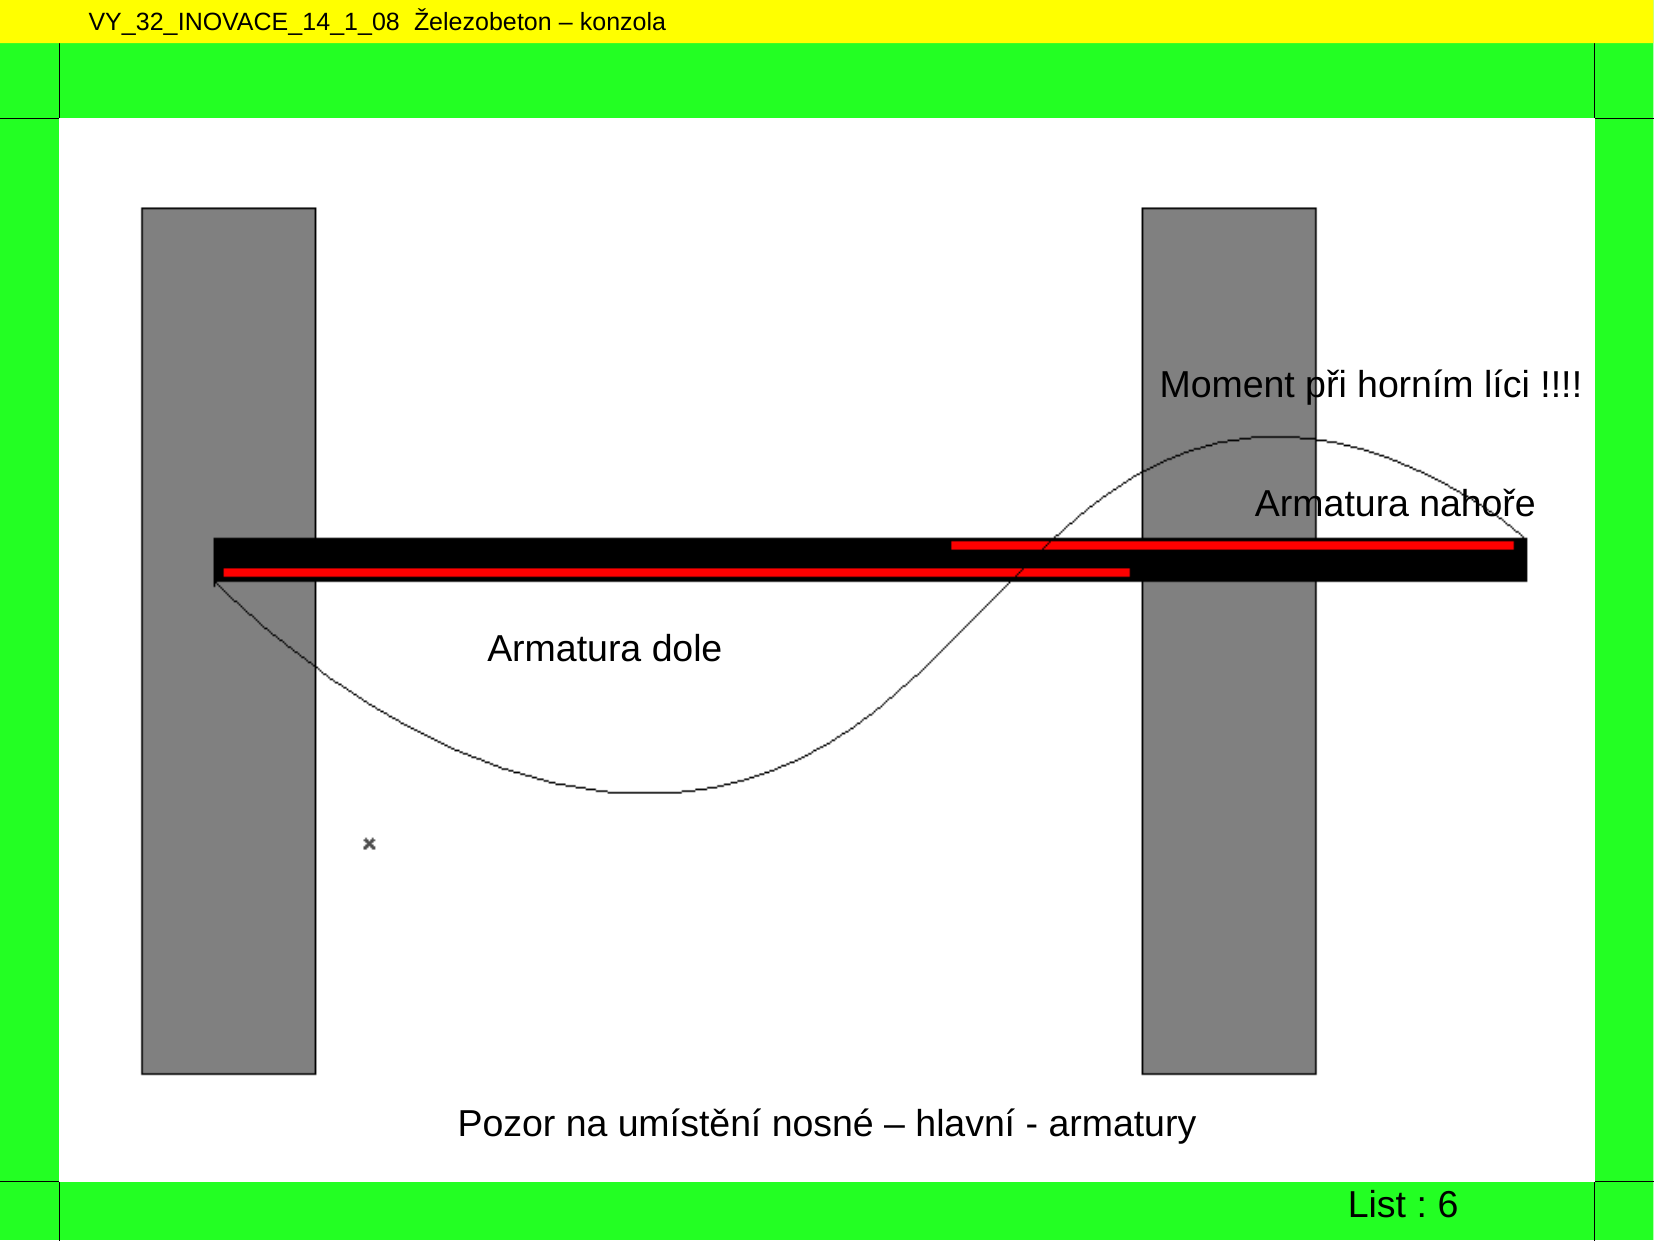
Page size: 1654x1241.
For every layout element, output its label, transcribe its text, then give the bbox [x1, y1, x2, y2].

text_box Armatura nahoře [1240, 474, 1654, 532]
text_box List : <číslo> [1357, 1176, 1599, 1241]
text_box Armatura dole [472, 620, 945, 677]
text_box Moment při horním líci !!!! [1144, 356, 1595, 414]
text_box Pozor na umístění nosné – hlavní - armatury [442, 1094, 1241, 1152]
picture [59, 118, 1595, 1182]
text_box VY_32_INOVACE_14_1_08 Železobeton – konzola [0, 0, 1654, 44]
